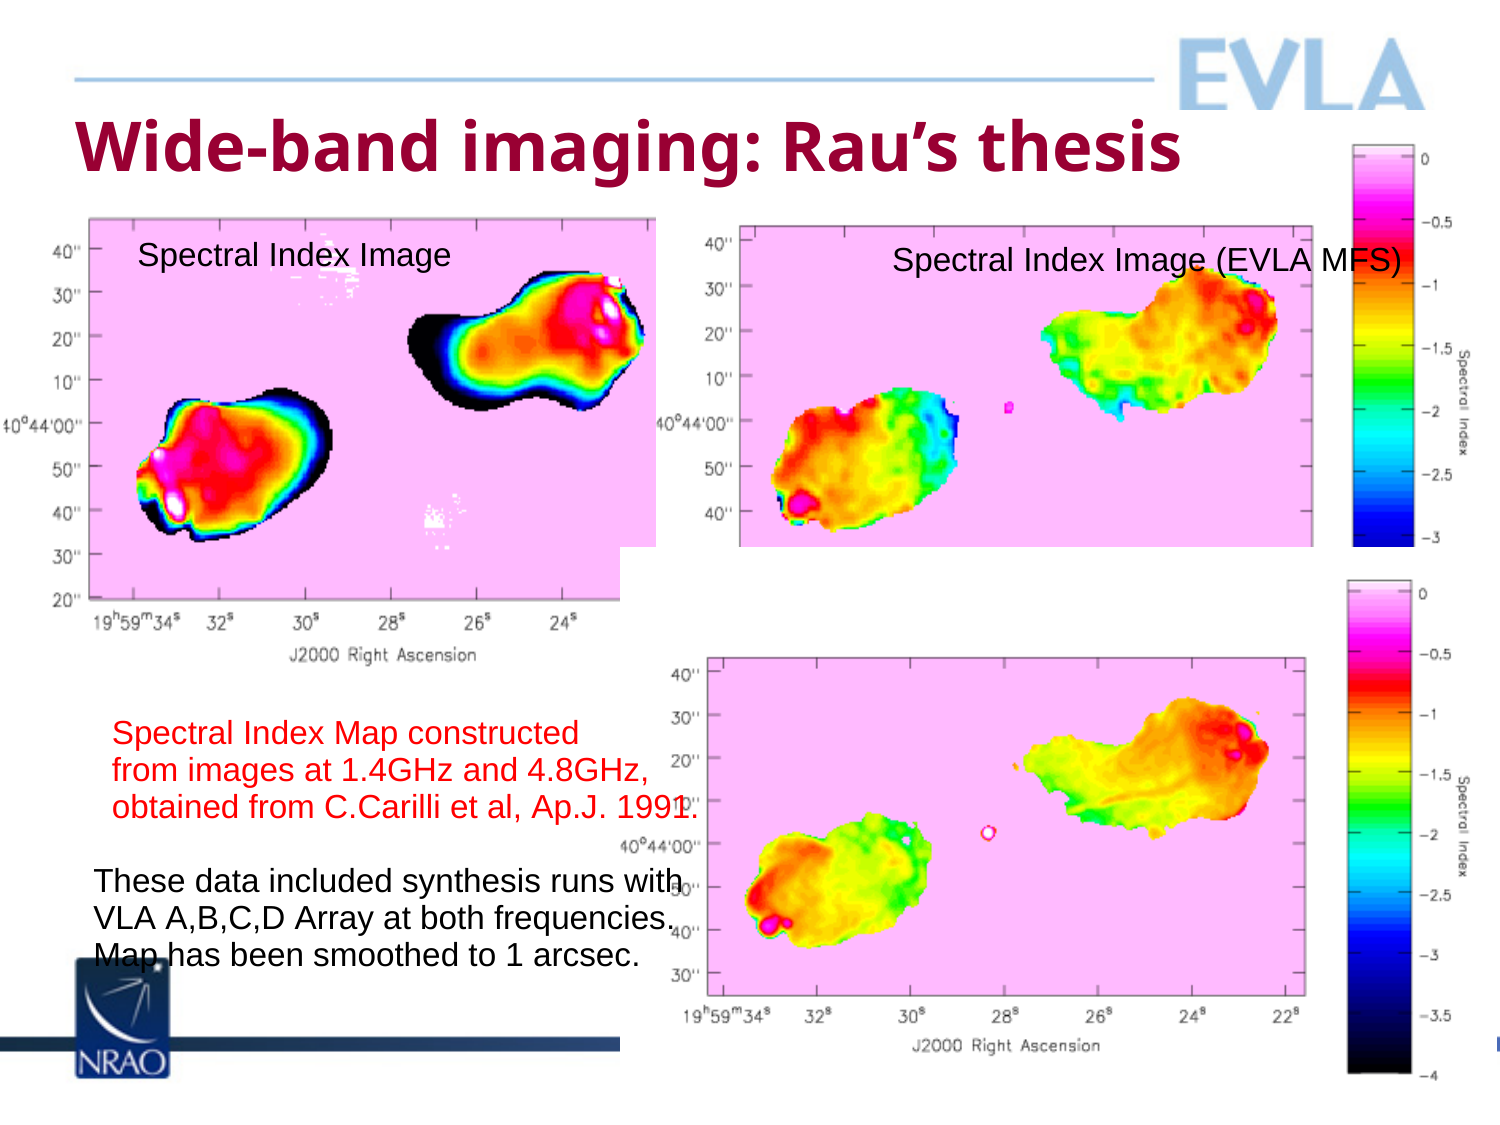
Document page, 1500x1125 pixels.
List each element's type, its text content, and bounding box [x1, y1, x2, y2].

text_box Spectral Index Image (EVLA MFS) [877, 234, 1468, 297]
picture [0, 0, 1500, 1125]
text_box Spectral Index Image [122, 228, 499, 291]
text_box For comparison, Spectral Index Map constructed from images at 1.4GHz and 4.8GHz, obtained from C.Carilli et al, Ap.J. 1991. These data included synthesis runs with VLA A,B,C,D Array at both frequencies. Map has been smoothed to 1 arcsec. [78, 670, 723, 982]
title Wide-band imaging: Rau’s thesis [75, 90, 1426, 200]
